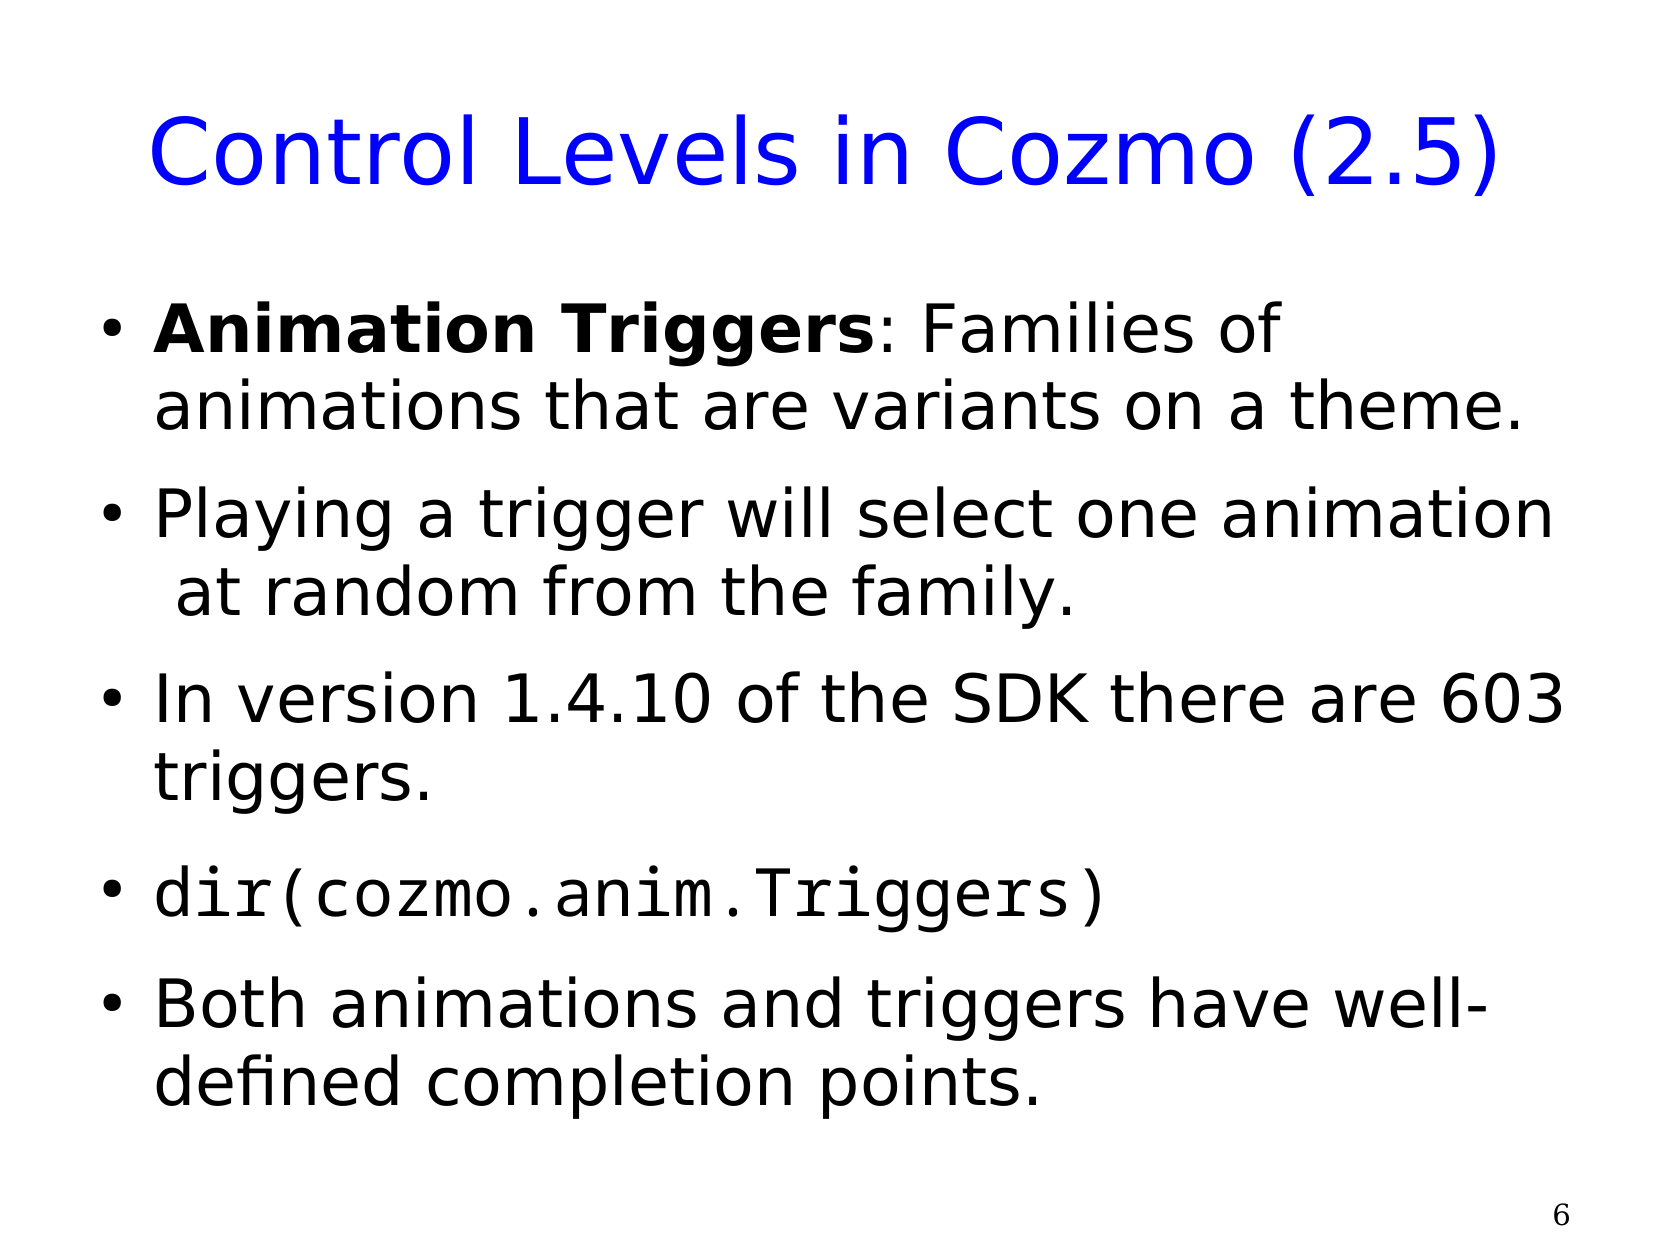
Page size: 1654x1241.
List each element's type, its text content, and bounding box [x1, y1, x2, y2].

title Control Levels in Cozmo (2.5) [82, 49, 1571, 257]
list Animation Triggers: Families of animations that are variants on a theme. Playing a trigger will select one animation at random from the family. In version 1.4.10 of the SDK there are 603 triggers. dir(cozmo.anim.Triggers) Both animations and triggers have well-defined completion points. [82, 290, 1571, 1109]
